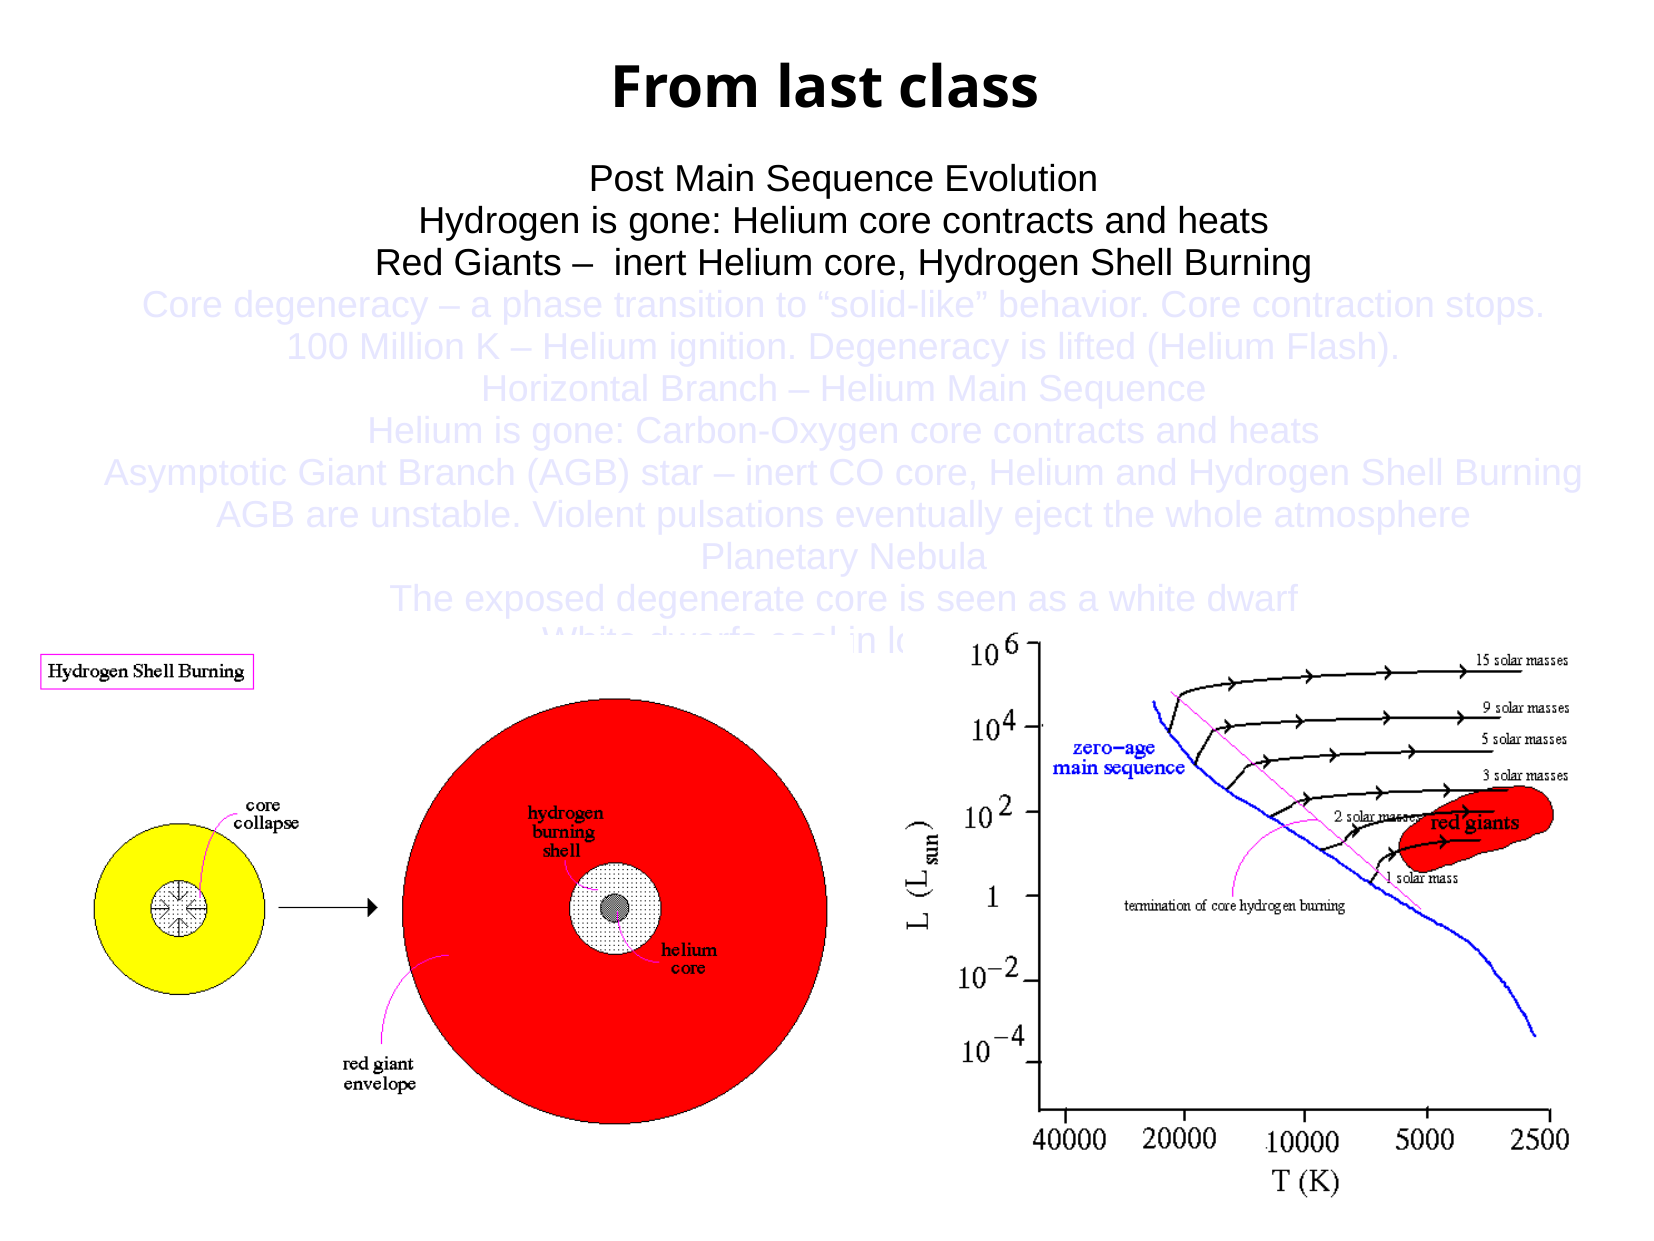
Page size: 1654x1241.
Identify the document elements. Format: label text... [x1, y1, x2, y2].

picture [27, 635, 853, 1150]
text_box Post Main Sequence Evolution Hydrogen is gone: Helium core contracts and heats Red Giants – inert Helium core, Hydrogen Shell Burning Core degeneracy – a phase transition to “solid-like” behavior. Core contraction stops. 100 Million K – Helium ignition. Degeneracy is lifted (Helium Flash). Horizontal Branch – Helium Main Sequence Helium is gone: Carbon-Oxygen core contracts and heats Asymptotic Giant Branch (AGB) star – inert CO core, Helium and Hydrogen Shell Burning AGB are unstable. Violent pulsations eventually eject the whole atmosphere Planetary Nebula The exposed degenerate core is seen as a white dwarf White dwarfs cool in long timescales [75, 150, 1613, 753]
picture [903, 614, 1654, 1241]
text_box From last class [0, 38, 1651, 135]
